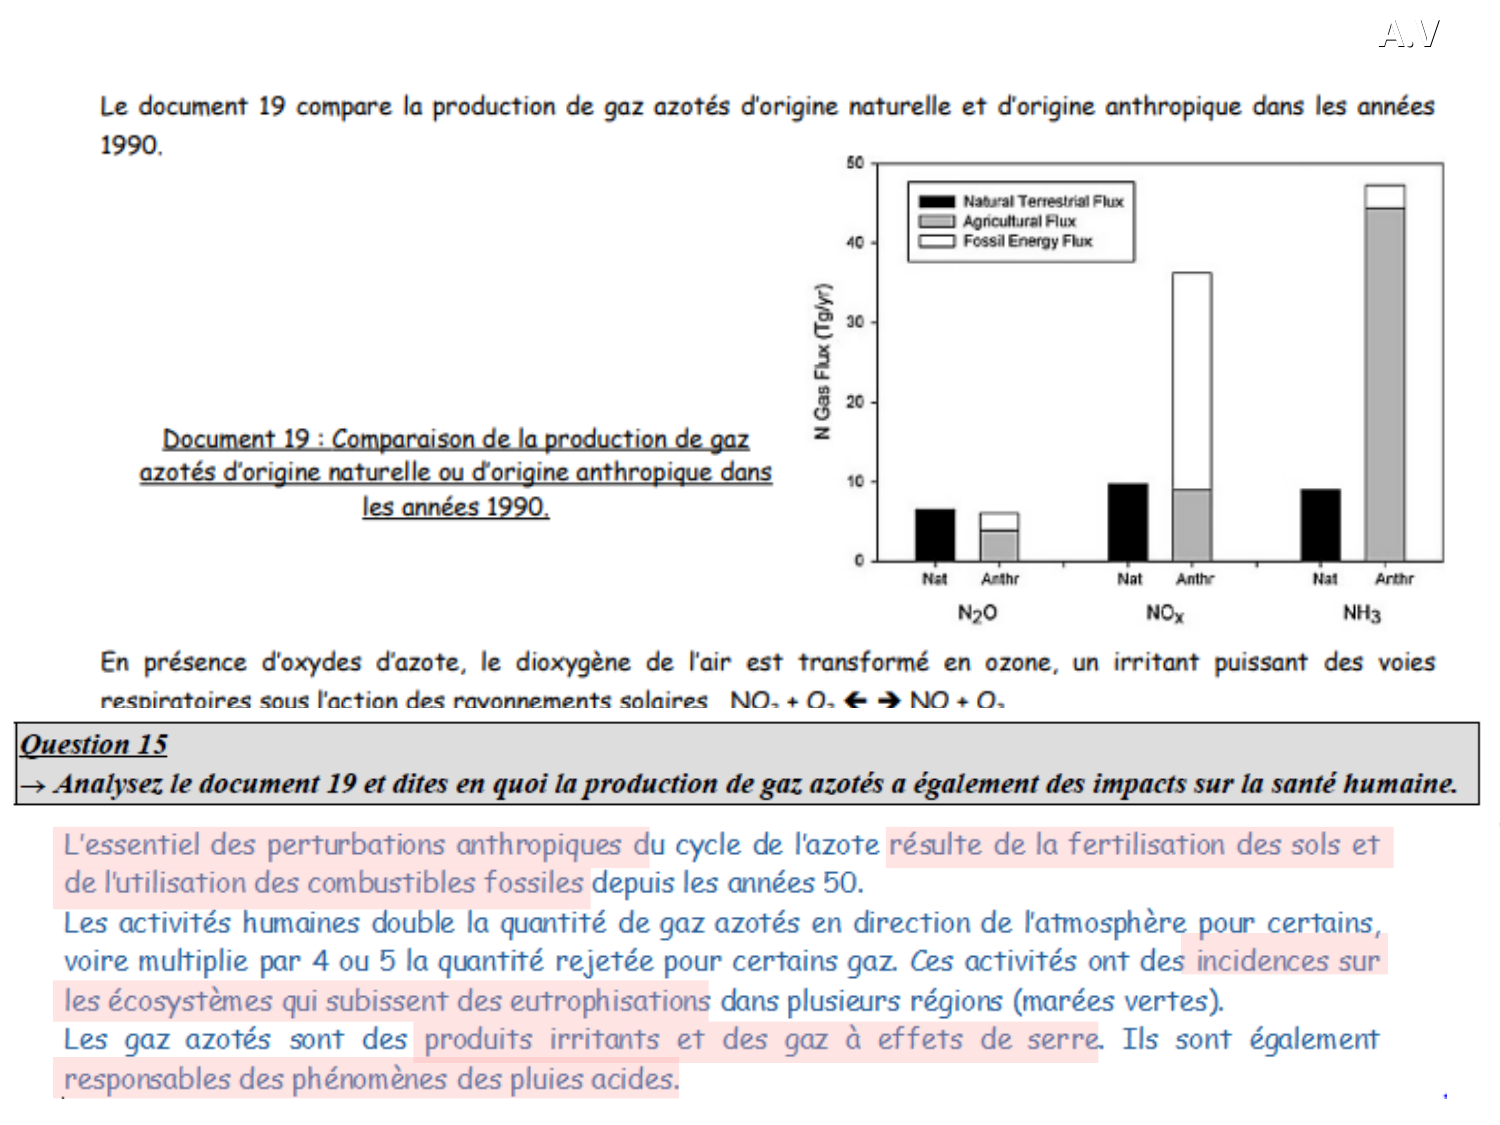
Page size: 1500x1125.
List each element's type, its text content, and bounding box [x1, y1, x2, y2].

text_box [53, 826, 650, 910]
text_box A.V [1363, 1, 1488, 63]
text_box [53, 980, 1099, 1099]
text_box [1181, 933, 1388, 975]
text_box [885, 826, 1394, 869]
picture [0, 82, 1500, 1099]
picture [53, 1022, 413, 1057]
